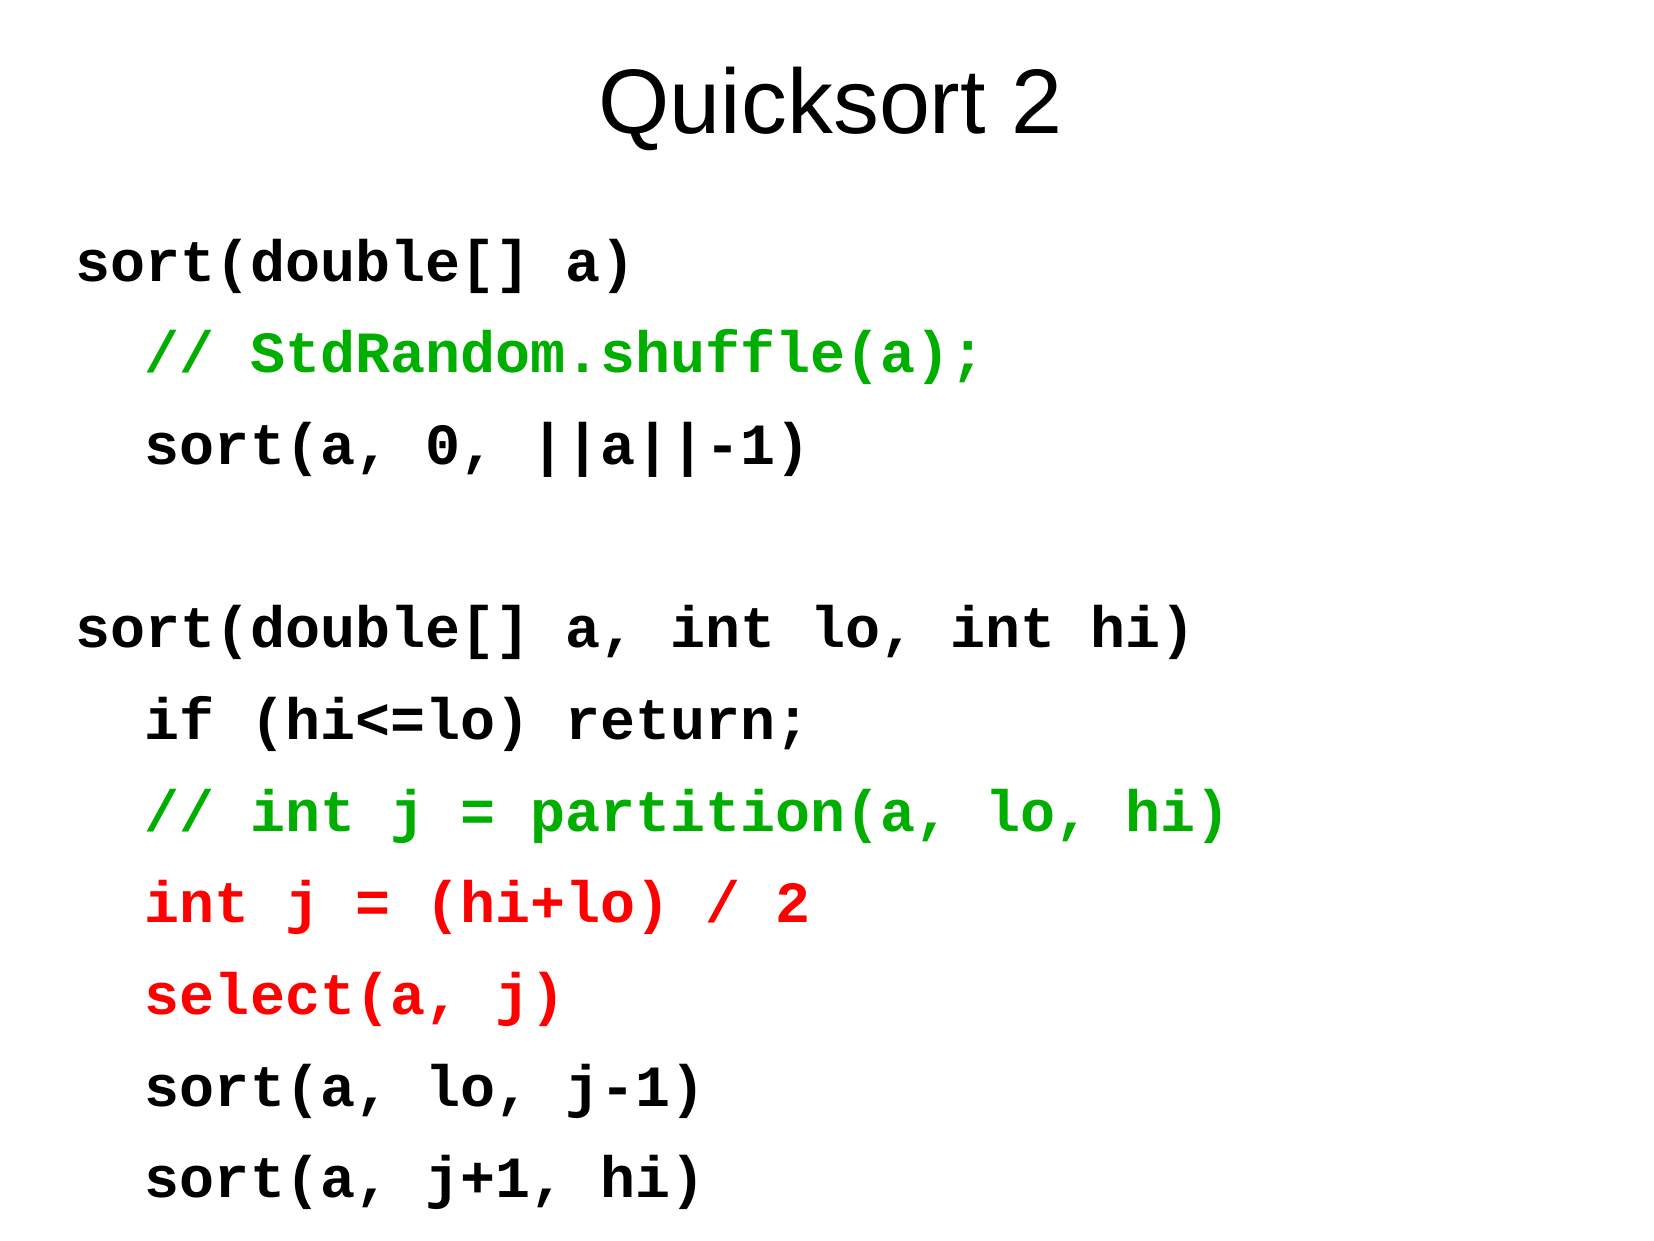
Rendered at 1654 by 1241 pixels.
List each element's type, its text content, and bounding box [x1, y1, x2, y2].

list sort(double[] a) // StdRandom.shuffle(a); sort(a, 0, ||a||-1) sort(double[] a, int lo, int hi) if (hi<=lo) return; // int j = partition(a, lo, hi) int j = (hi+lo) / 2 select(a, j) sort(a, lo, j-1) sort(a, j+1, hi) [75, 225, 1607, 1211]
title Quicksort 2 [86, 0, 1575, 204]
